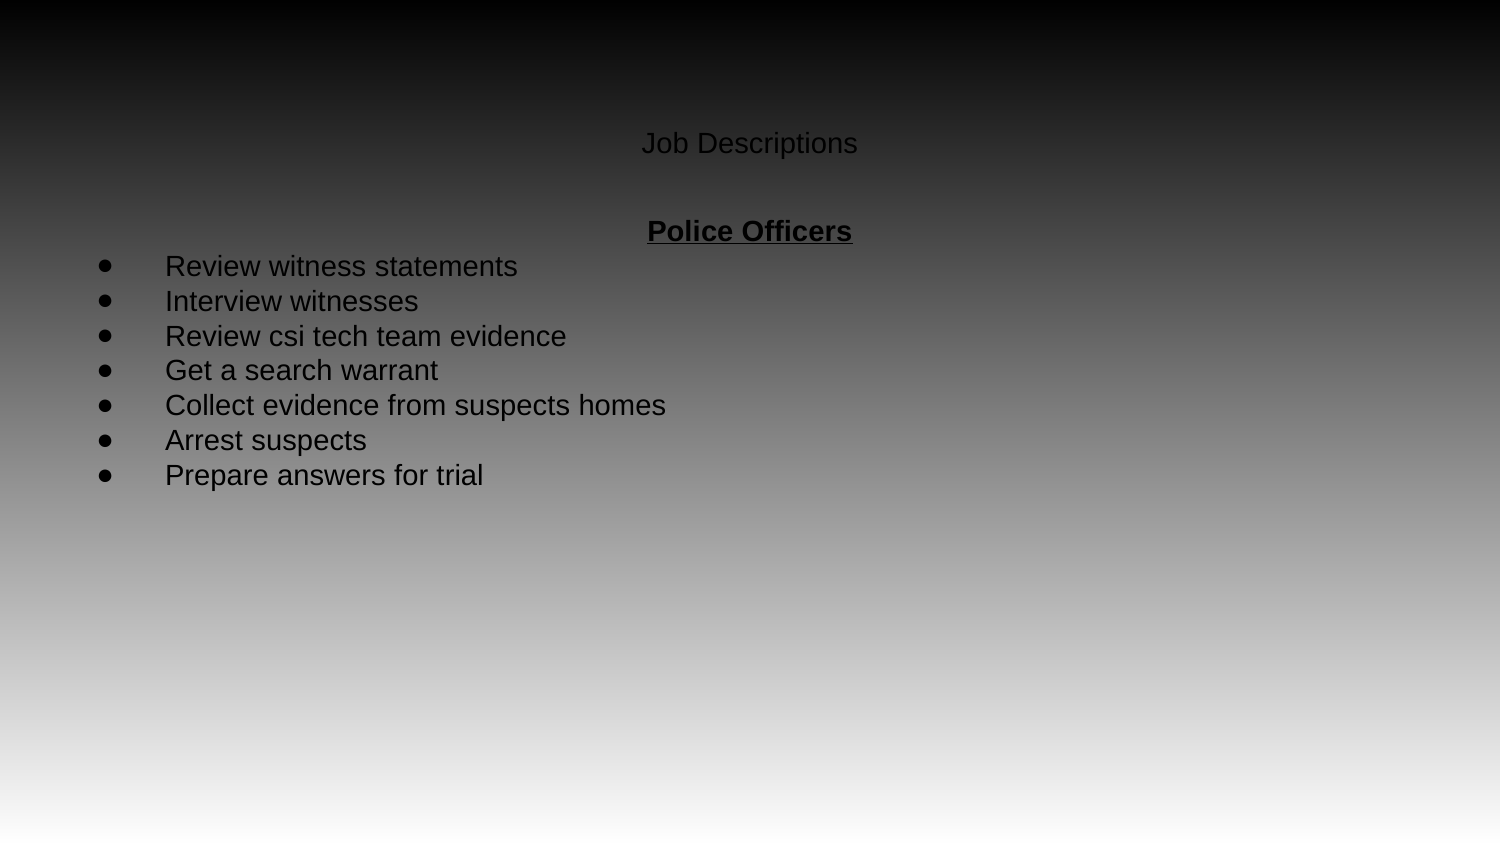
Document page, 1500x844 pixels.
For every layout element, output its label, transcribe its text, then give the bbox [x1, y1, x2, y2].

list Police Officers Review witness statements Interview witnesses Review csi tech team evidence Get a search warrant Collect evidence from suspects homes Arrest suspects Prepare answers for trial [75, 196, 1425, 808]
title Job Descriptions [75, 33, 1425, 175]
